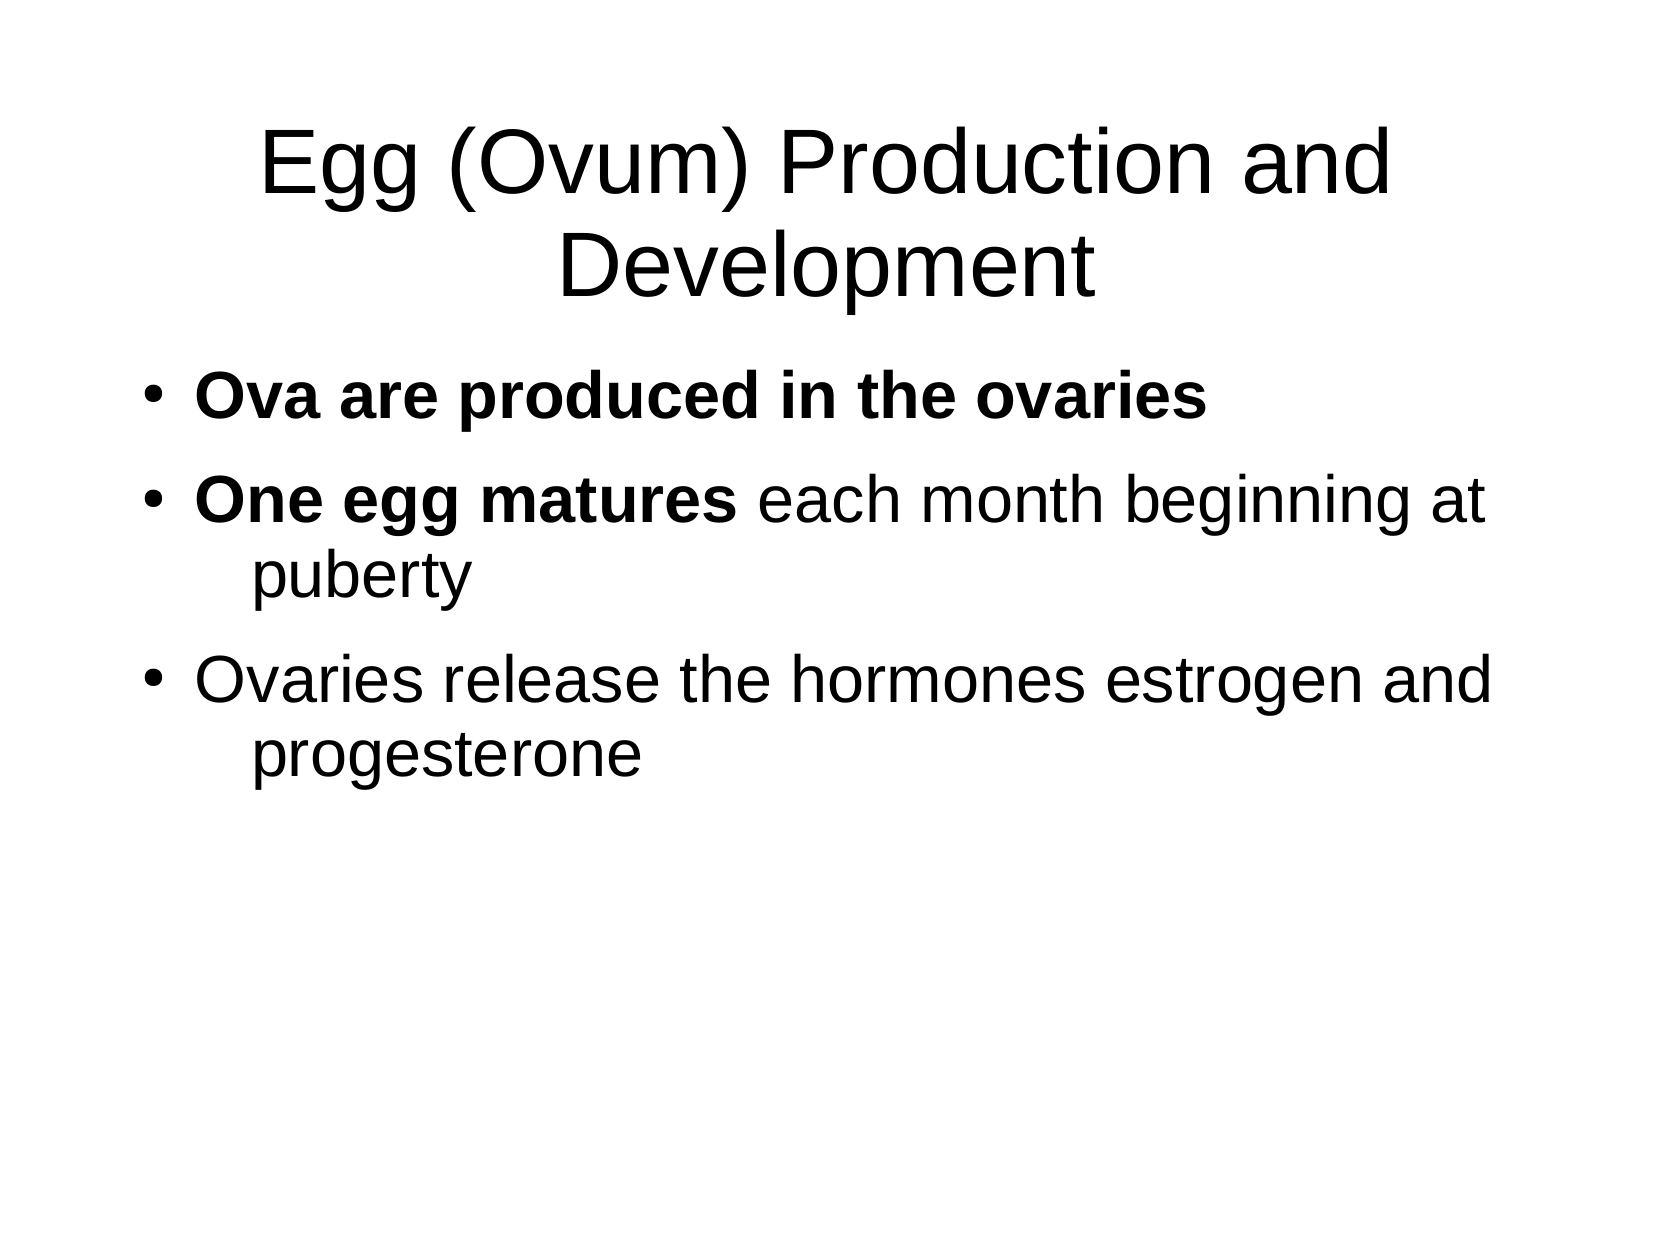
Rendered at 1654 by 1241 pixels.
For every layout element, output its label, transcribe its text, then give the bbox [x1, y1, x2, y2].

title Egg (Ovum) Production and Development [124, 110, 1530, 317]
list Ova are produced in the ovaries One egg matures each month beginning at puberty Ovaries release the hormones estrogen and progesterone [124, 358, 1530, 1088]
